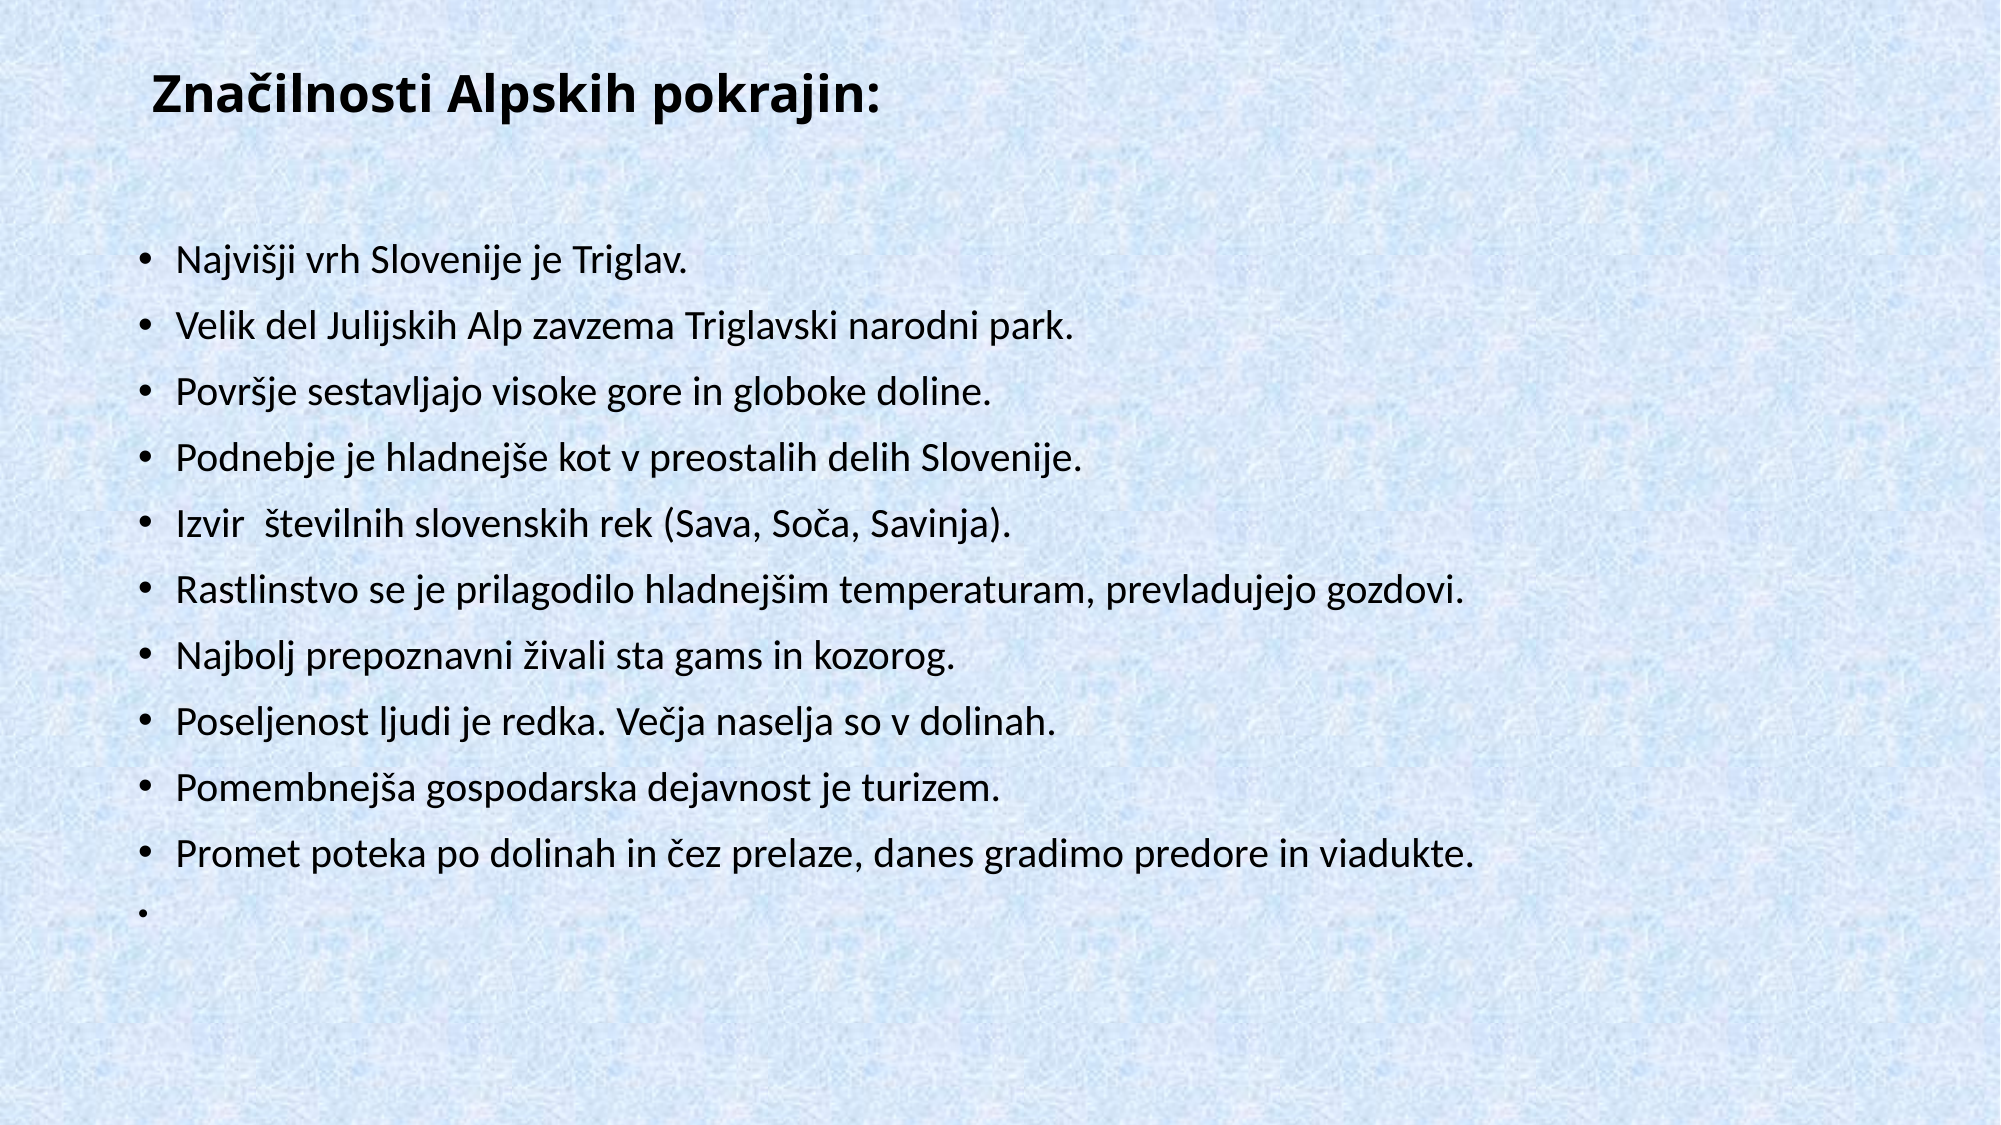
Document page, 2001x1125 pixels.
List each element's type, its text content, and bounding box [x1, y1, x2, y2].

title Značilnosti Alpskih pokrajin: [137, 59, 1863, 217]
list Najvišji vrh Slovenije je Triglav. Velik del Julijskih Alp zavzema Triglavski narodni park. Površje sestavljajo visoke gore in globoke doline. Podnebje je hladnejše kot v preostalih delih Slovenije. Izvir številnih slovenskih rek (Sava, Soča, Savinja). Rastlinstvo se je prilagodilo hladnejšim temperaturam, prevladujejo gozdovi. Najbolj prepoznavni živali sta gams in kozorog. Poseljenost ljudi je redka. Večja naselja so v dolinah. Pomembnejša gospodarska dejavnost je turizem. Promet poteka po dolinah in čez prelaze, danes gradimo predore in viadukte. [123, 230, 1849, 945]
